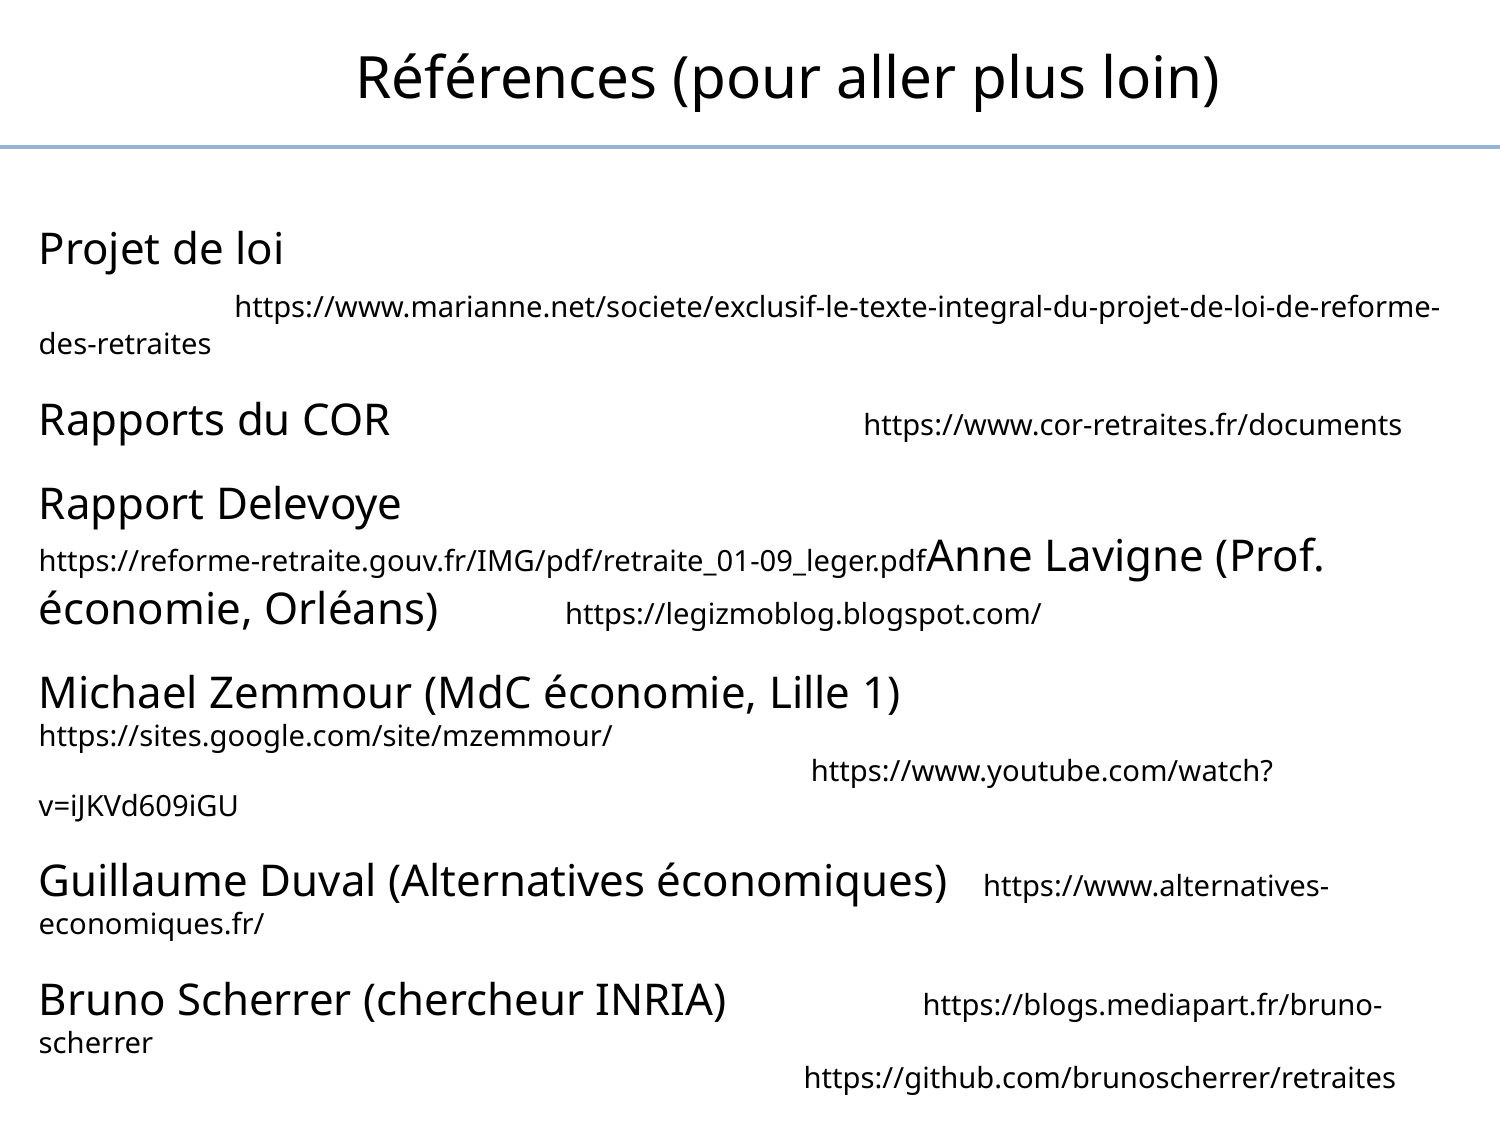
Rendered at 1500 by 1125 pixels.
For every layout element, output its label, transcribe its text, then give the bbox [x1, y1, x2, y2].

text_box Projet de loi https://www.marianne.net/societe/exclusif-le-texte-integral-du-projet-de-loi-de-reforme-des-retraites Rapports du COR https://www.cor-retraites.fr/documents Rapport Delevoye https://reforme-retraite.gouv.fr/IMG/pdf/retraite_01-09_leger.pdfAnne Lavigne (Prof. économie, Orléans) https://legizmoblog.blogspot.com/ Michael Zemmour (MdC économie, Lille 1) https://sites.google.com/site/mzemmour/ https://www.youtube.com/watch?v=iJKVd609iGU Guillaume Duval (Alternatives économiques) https://www.alternatives-economiques.fr/ Bruno Scherrer (chercheur INRIA) https://blogs.mediapart.fr/bruno-scherrer https://github.com/brunoscherrer/retraites Thomas Piketty (Directeur d’études EHESS) https://www.lemonde.fr/blog/piketty/ [31, 213, 1477, 1125]
text_box Références (pour aller plus loin) [172, 32, 1403, 118]
